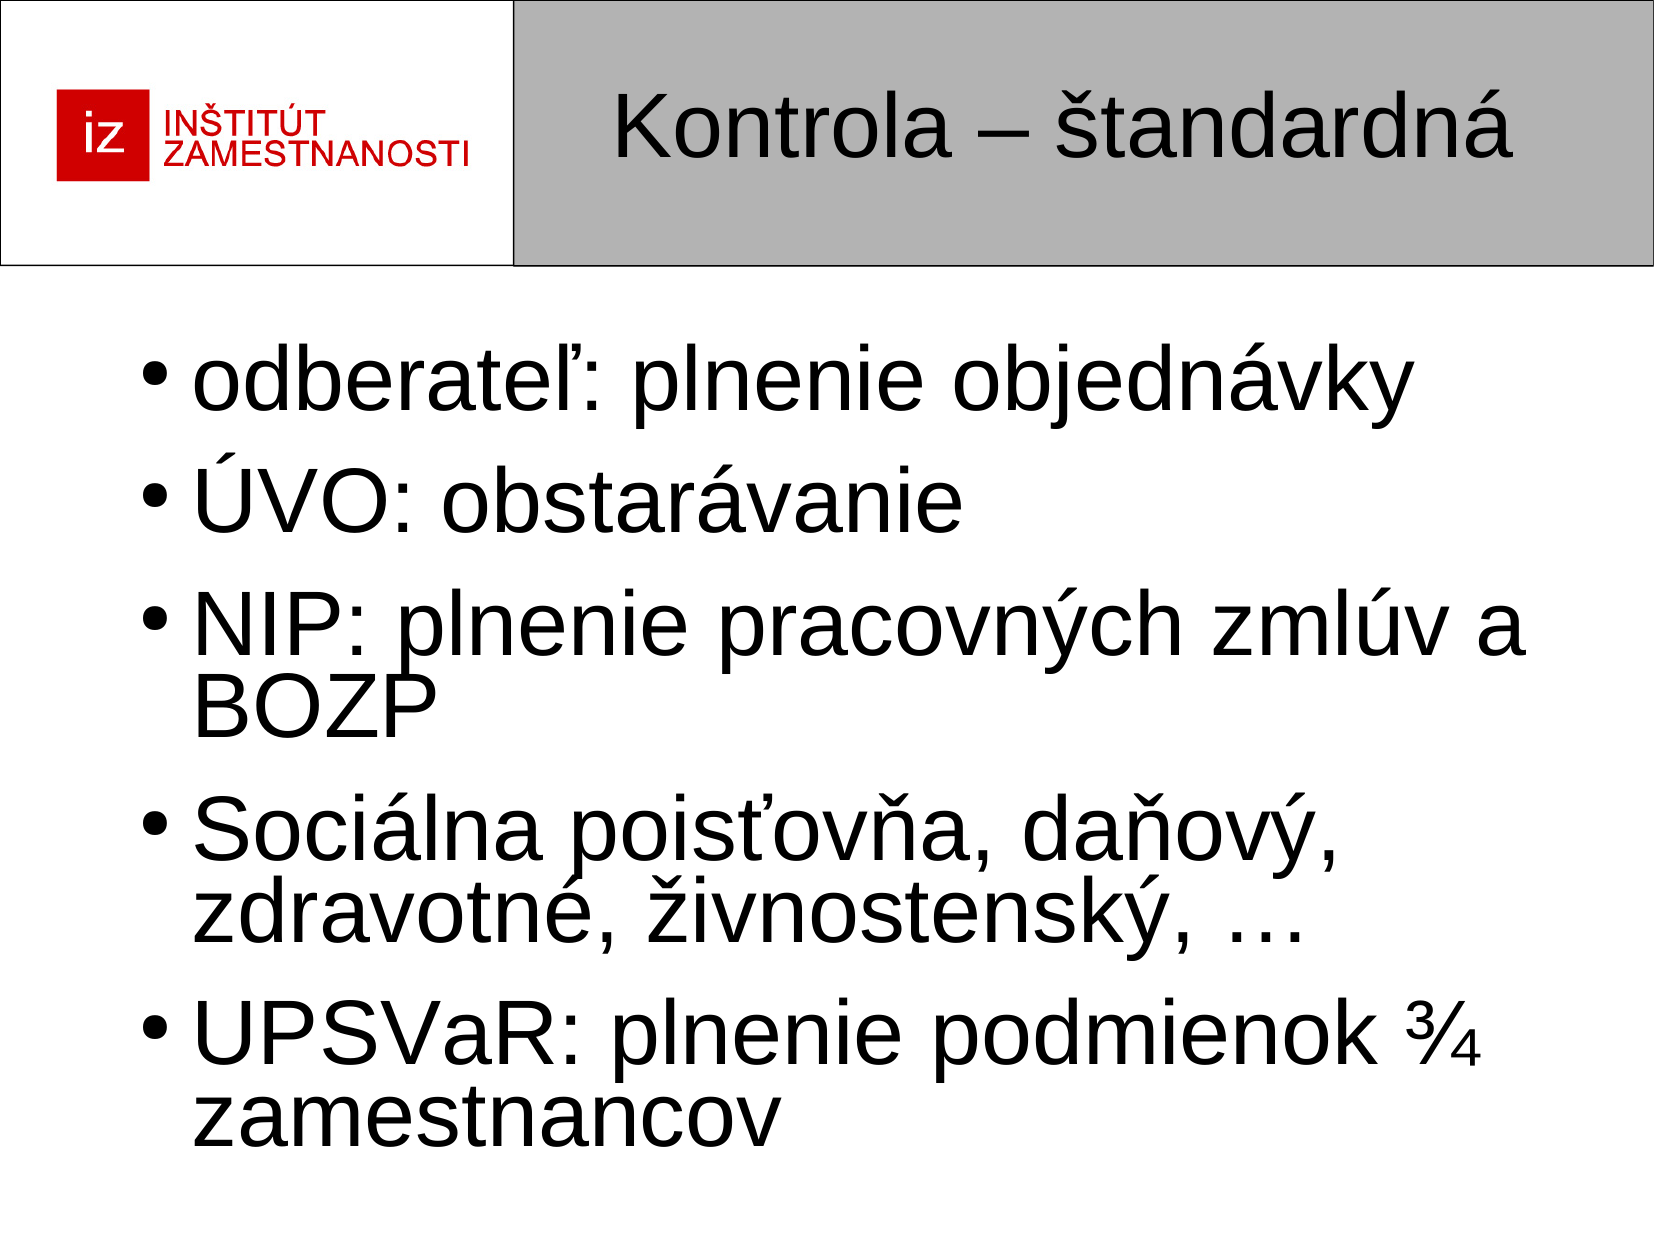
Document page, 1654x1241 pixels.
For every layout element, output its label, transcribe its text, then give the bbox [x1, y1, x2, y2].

list odberateľ: plnenie objednávky ÚVO: obstarávanie NIP: plnenie pracovných zmlúv a BOZP Sociálna poisťovňa, daňový, zdravotné, živnostenský, … UPSVaR: plnenie podmienok ¾ zamestnancov [121, 344, 1533, 1184]
title Kontrola – štandardná [561, 29, 1565, 237]
picture [5, 8, 512, 257]
